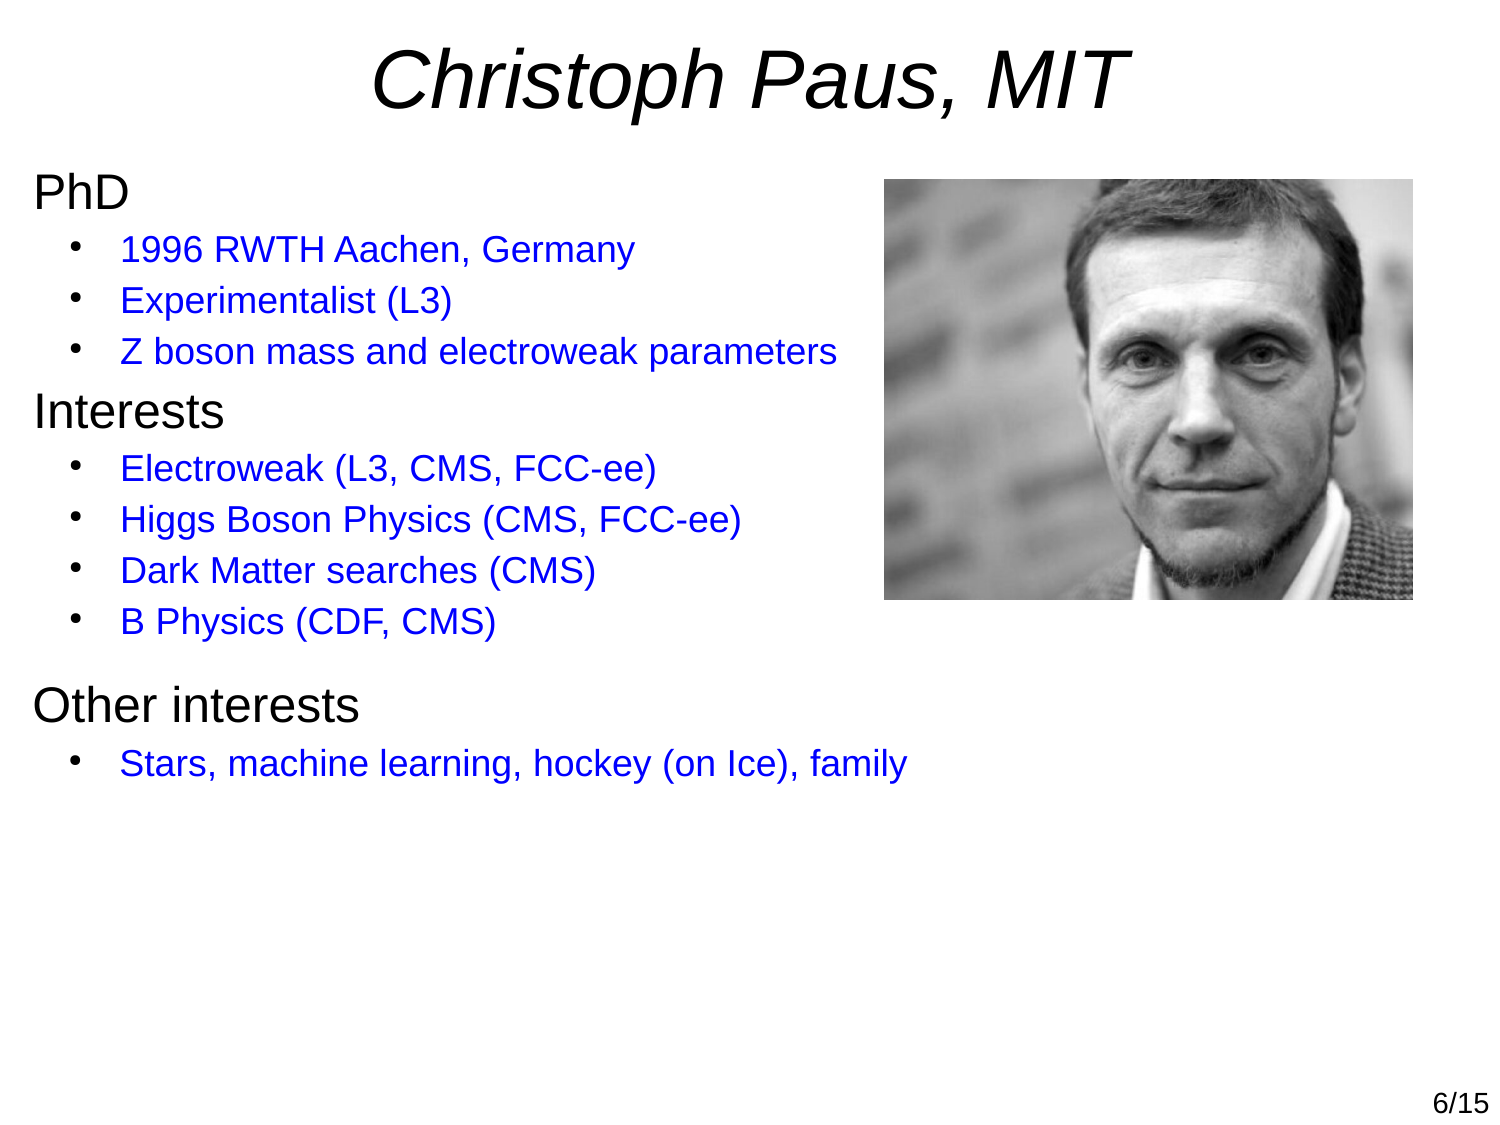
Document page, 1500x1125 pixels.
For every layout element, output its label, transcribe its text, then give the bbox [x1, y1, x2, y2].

list PhD 1996 RWTH Aachen, Germany Experimentalist (L3) Z boson mass and electroweak parameters Interests Electroweak (L3, CMS, FCC-ee) Higgs Boson Physics (CMS, FCC-ee) Dark Matter searches (CMS) B Physics (CDF, CMS) [33, 165, 871, 658]
title Christoph Paus, MIT [0, 6, 1500, 165]
picture [884, 179, 1413, 601]
list Other interests Stars, machine learning, hockey (on Ice), family [32, 672, 1471, 1081]
